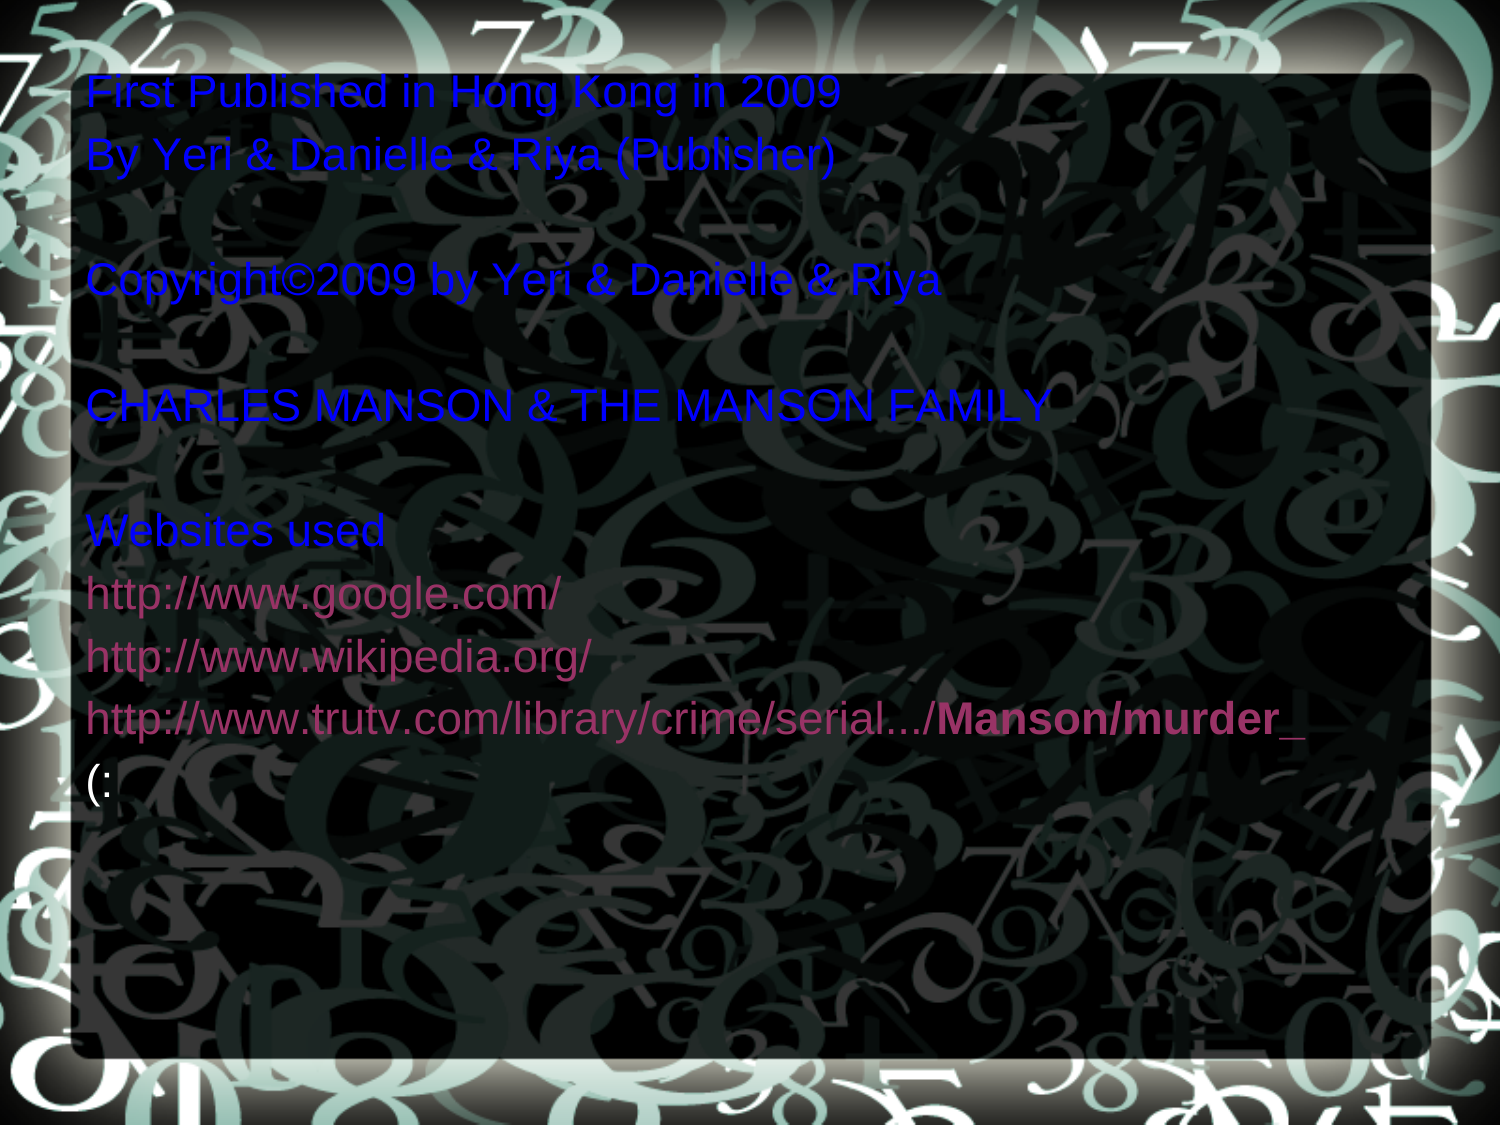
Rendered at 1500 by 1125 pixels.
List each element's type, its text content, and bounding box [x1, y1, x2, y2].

list First Published in Hong Kong in 2009 By Yeri & Danielle & Riya (Publisher) Copyright©2009 by Yeri & Danielle & Riya CHARLES MANSON & THE MANSON FAMILY Websites used http://www.google.com/ http://www.wikipedia.org/ http://www.trutv.com/library/crime/serial.../Manson/murder_ (: [70, 58, 1430, 1055]
picture [0, 0, 1500, 1125]
